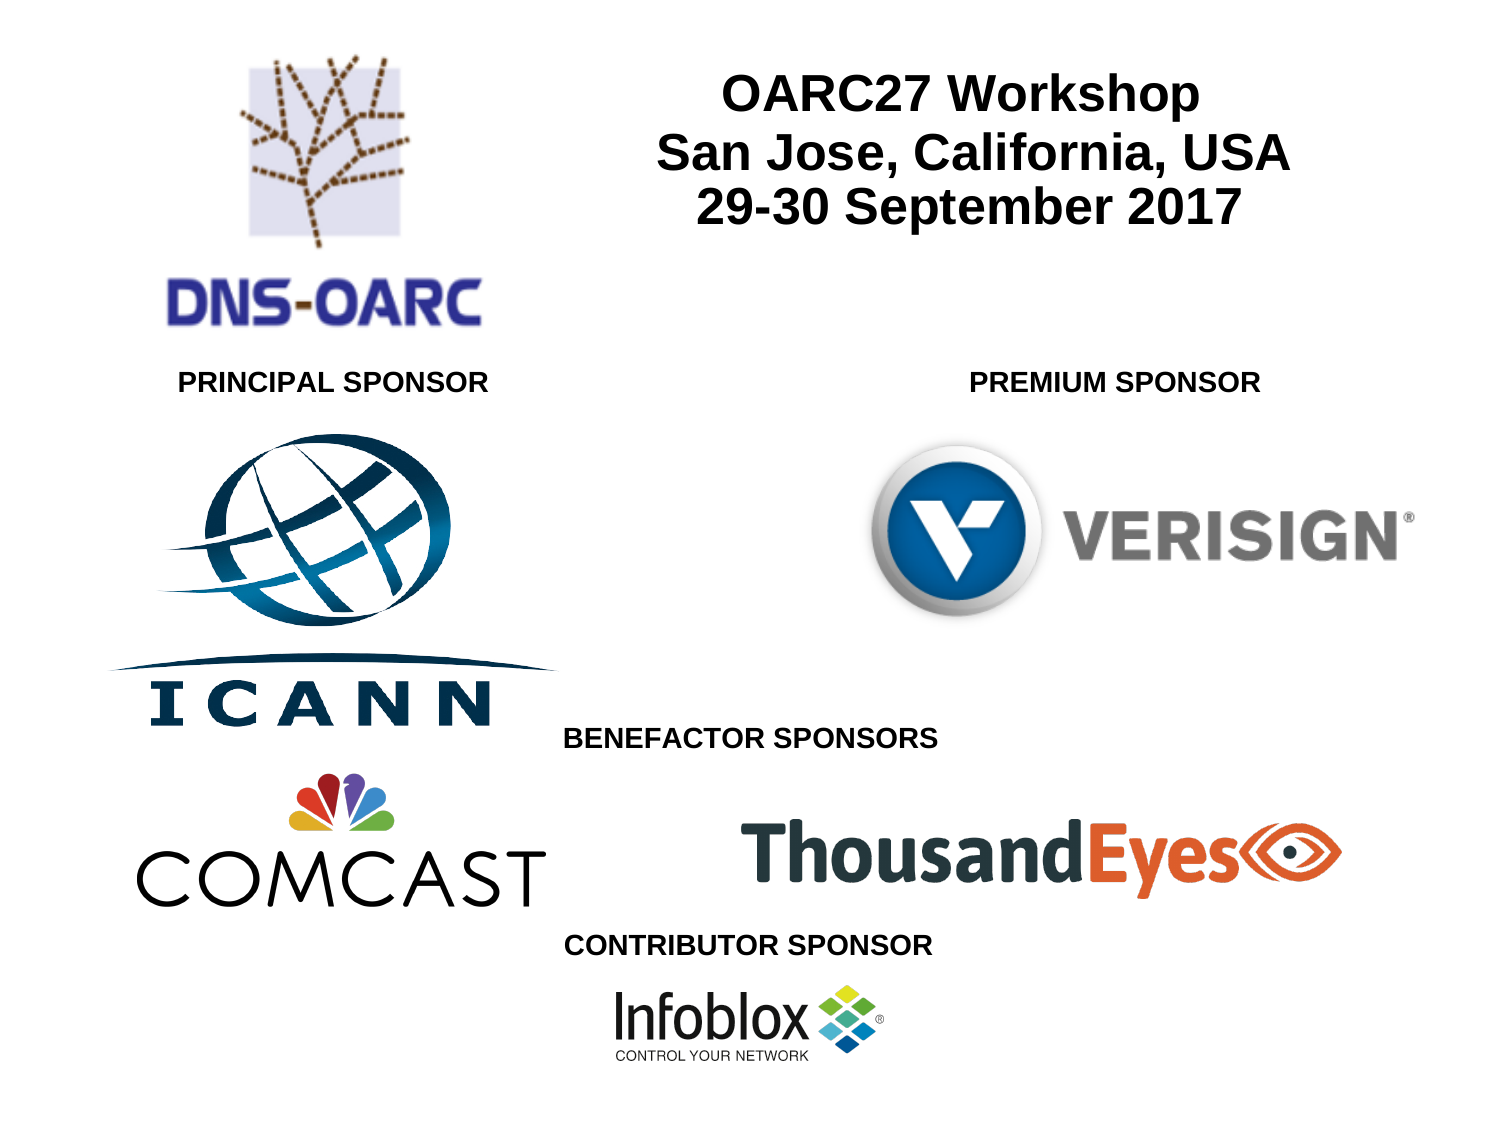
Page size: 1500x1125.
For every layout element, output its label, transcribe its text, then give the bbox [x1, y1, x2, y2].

picture [741, 819, 1342, 899]
picture [163, 49, 487, 332]
text_box 29-30 September 2017 [696, 202, 1245, 258]
text_box PRINCIPAL SPONSOR [177, 380, 487, 412]
picture [98, 736, 571, 982]
text_box BENEFACTOR SPONSORS [571, 736, 938, 768]
text_box PREMIUM SPONSOR [969, 380, 1264, 410]
picture [842, 410, 1443, 655]
picture [100, 429, 565, 731]
picture [616, 985, 884, 1061]
text_box OARC27 Workshop [721, 89, 1204, 145]
text_box CONTRIBUTOR SPONSOR [564, 943, 935, 975]
text_box San Jose, California, USA [656, 148, 1294, 205]
